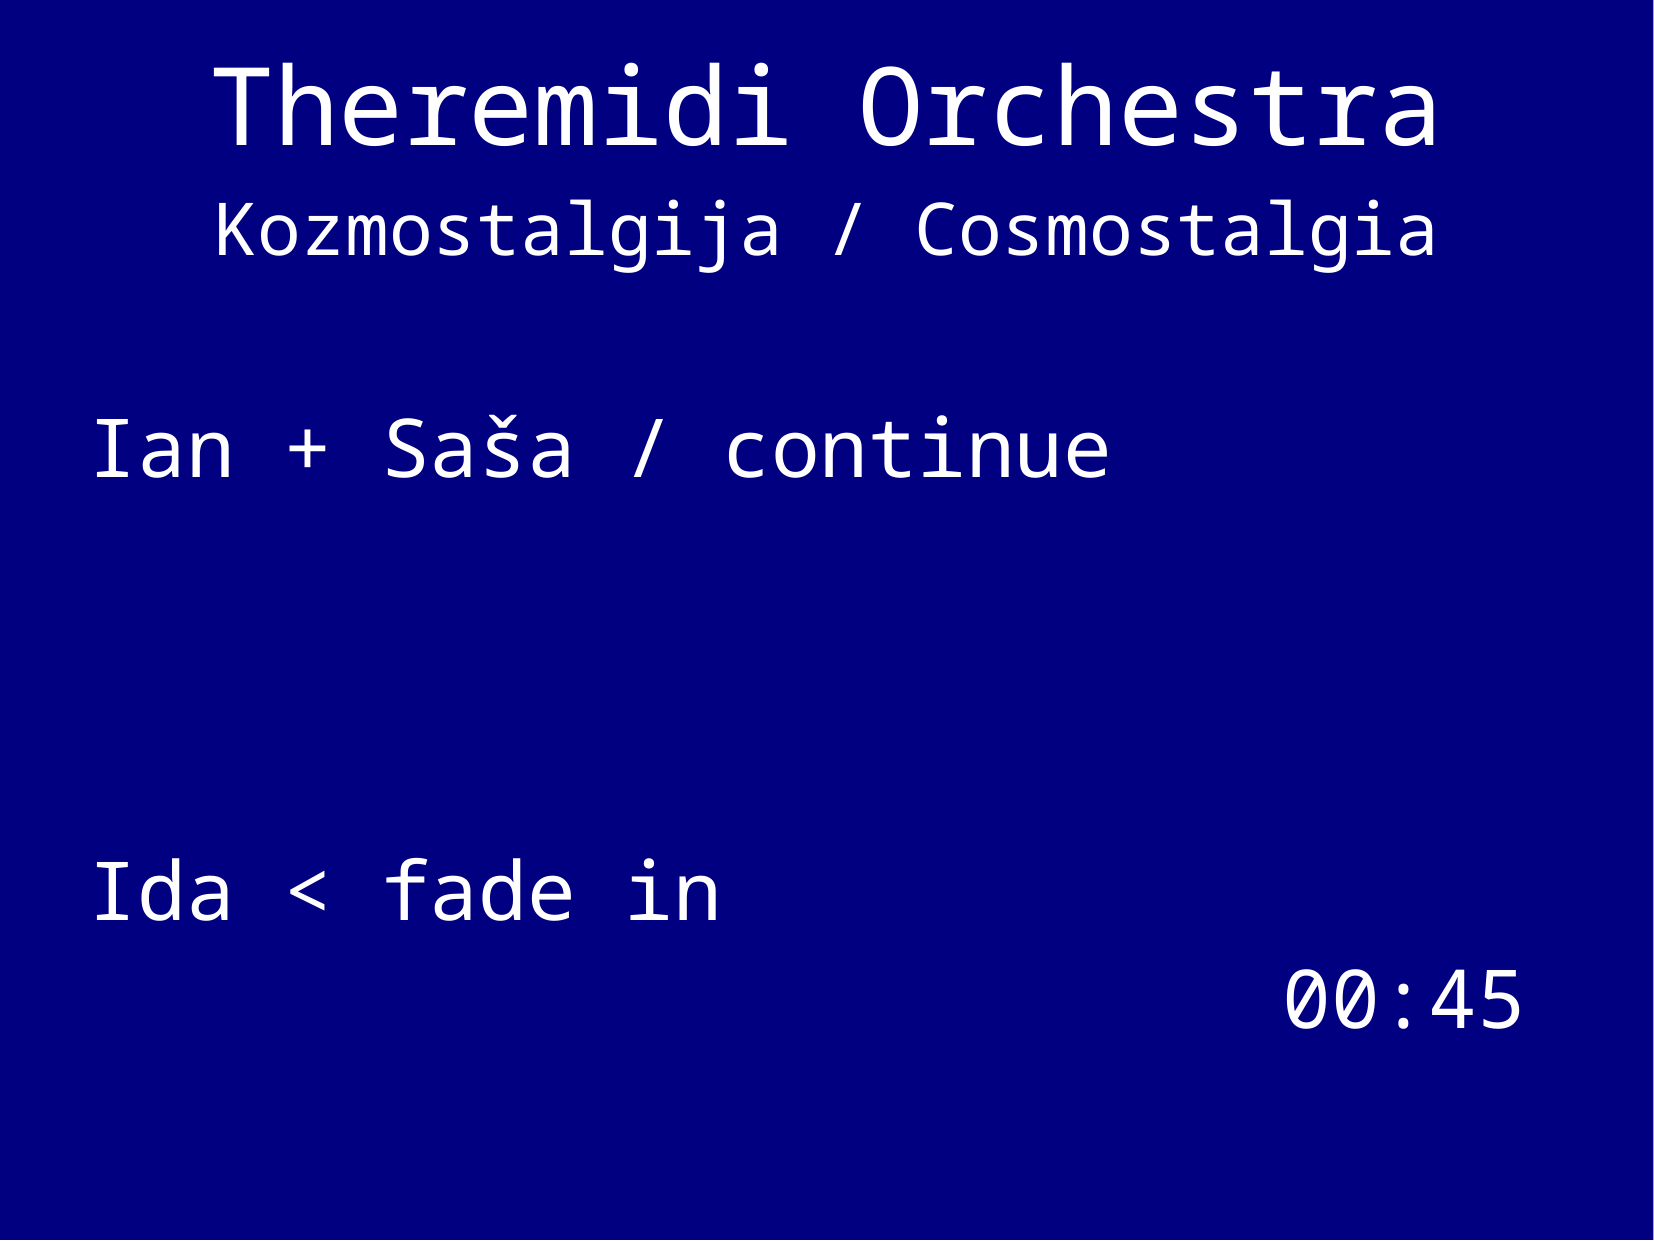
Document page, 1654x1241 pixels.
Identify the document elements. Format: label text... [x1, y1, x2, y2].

subtitle Ian + Saša / continue Ida < fade in [88, 272, 1566, 1063]
text_box 00:45 [1282, 900, 1620, 1096]
title Theremidi Orchestra Kozmostalgija / Cosmostalgia [82, 49, 1571, 257]
